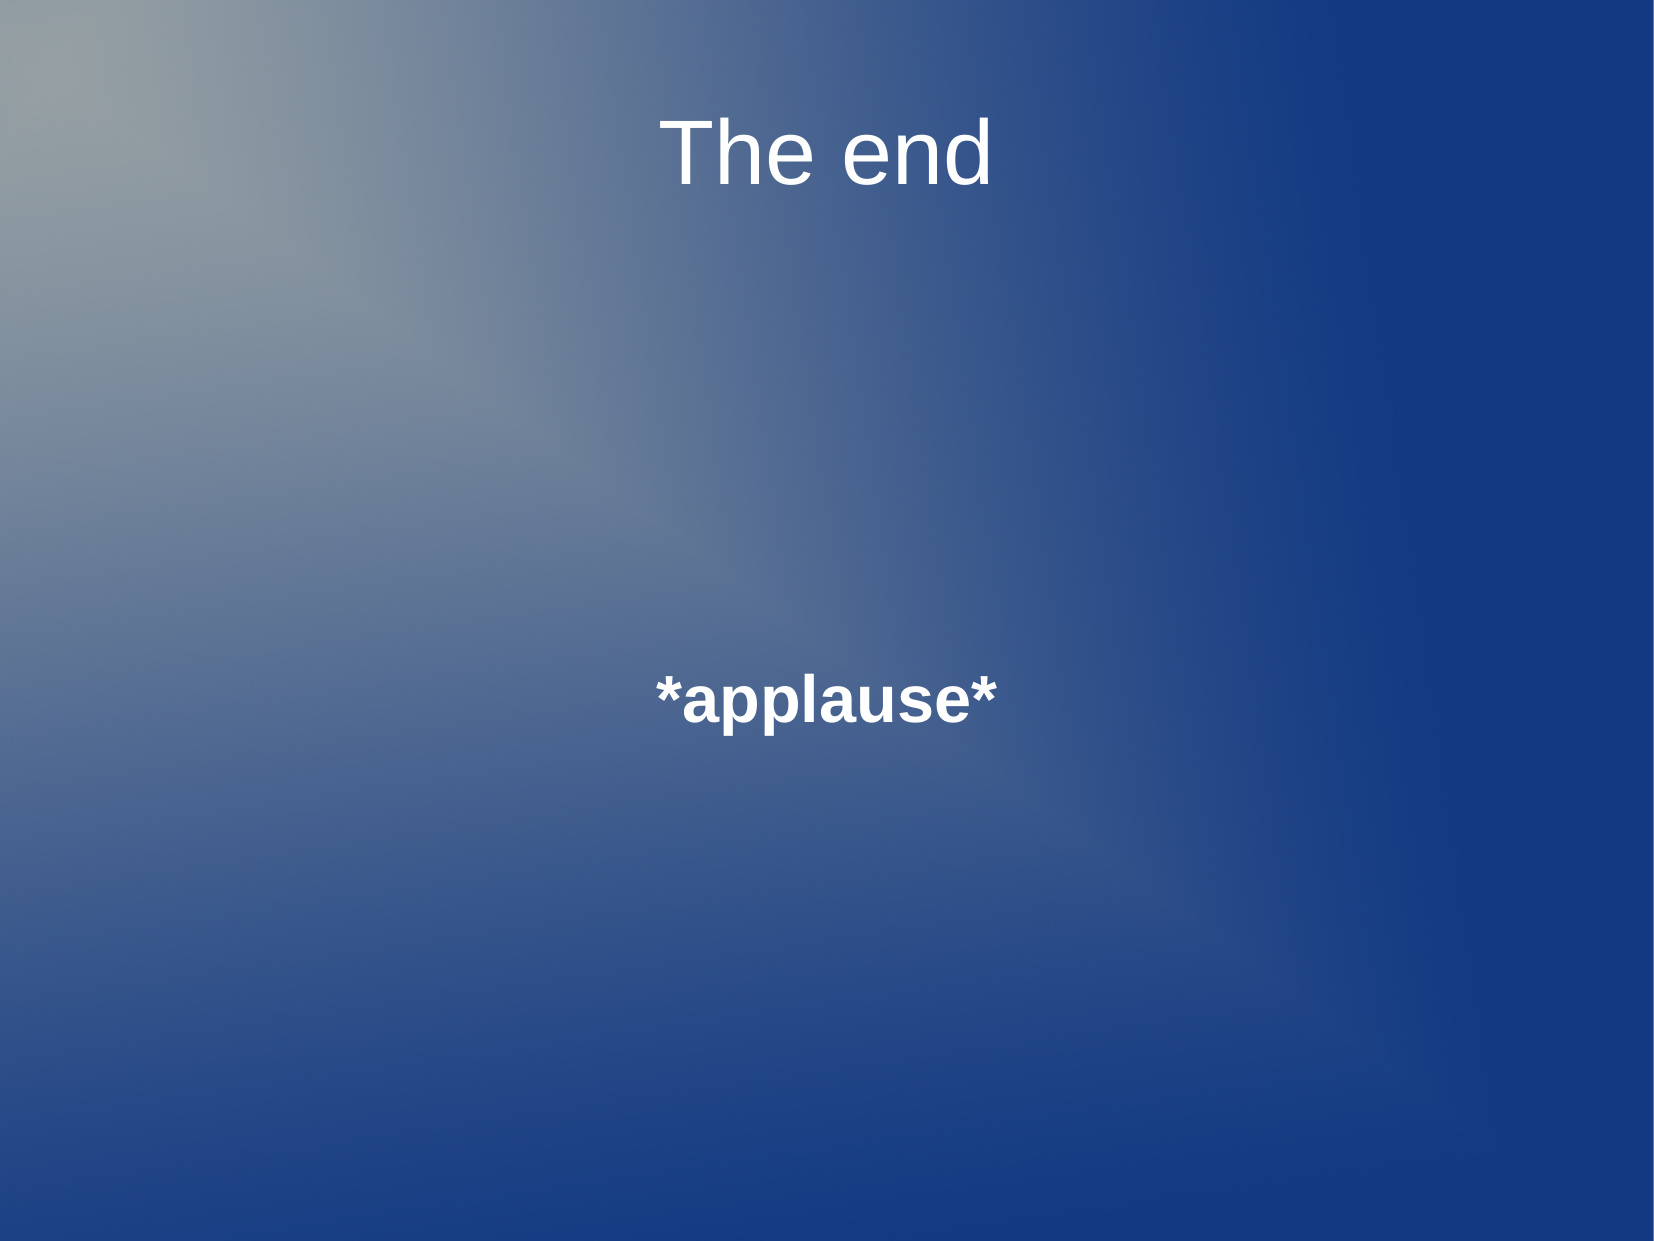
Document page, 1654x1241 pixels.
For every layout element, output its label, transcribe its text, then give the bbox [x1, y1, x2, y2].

picture [0, 0, 1654, 1241]
subtitle *applause* [82, 297, 1571, 1102]
title The end [82, 56, 1571, 250]
